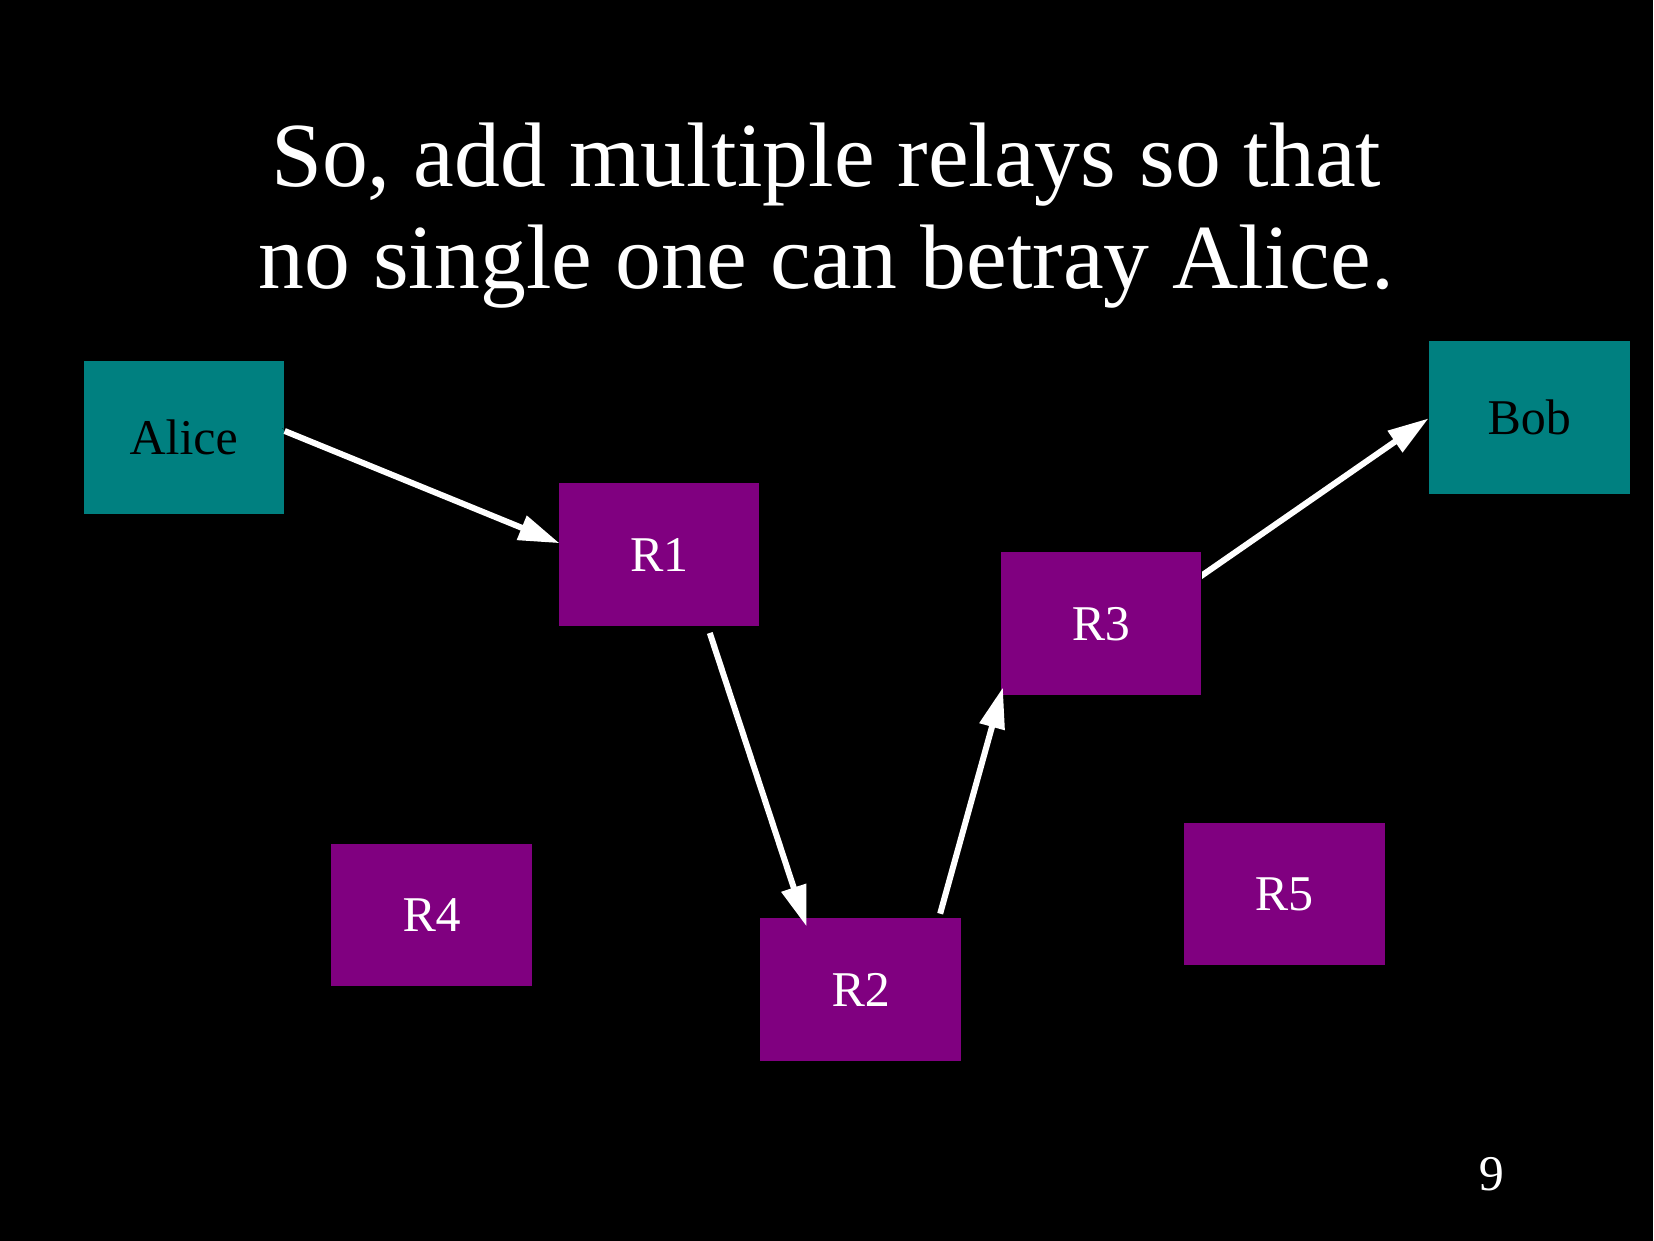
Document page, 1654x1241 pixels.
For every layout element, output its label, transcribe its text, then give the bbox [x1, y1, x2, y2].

text_box R5 [1183, 822, 1386, 966]
text_box R3 [1000, 551, 1202, 696]
title So, add multiple relays so that no single one can betray Alice. [121, 79, 1534, 334]
text_box R2 [759, 917, 962, 1062]
text_box Alice [83, 360, 285, 515]
text_box R4 [330, 843, 533, 987]
text_box R1 [558, 482, 760, 627]
text_box Bob [1428, 340, 1631, 495]
